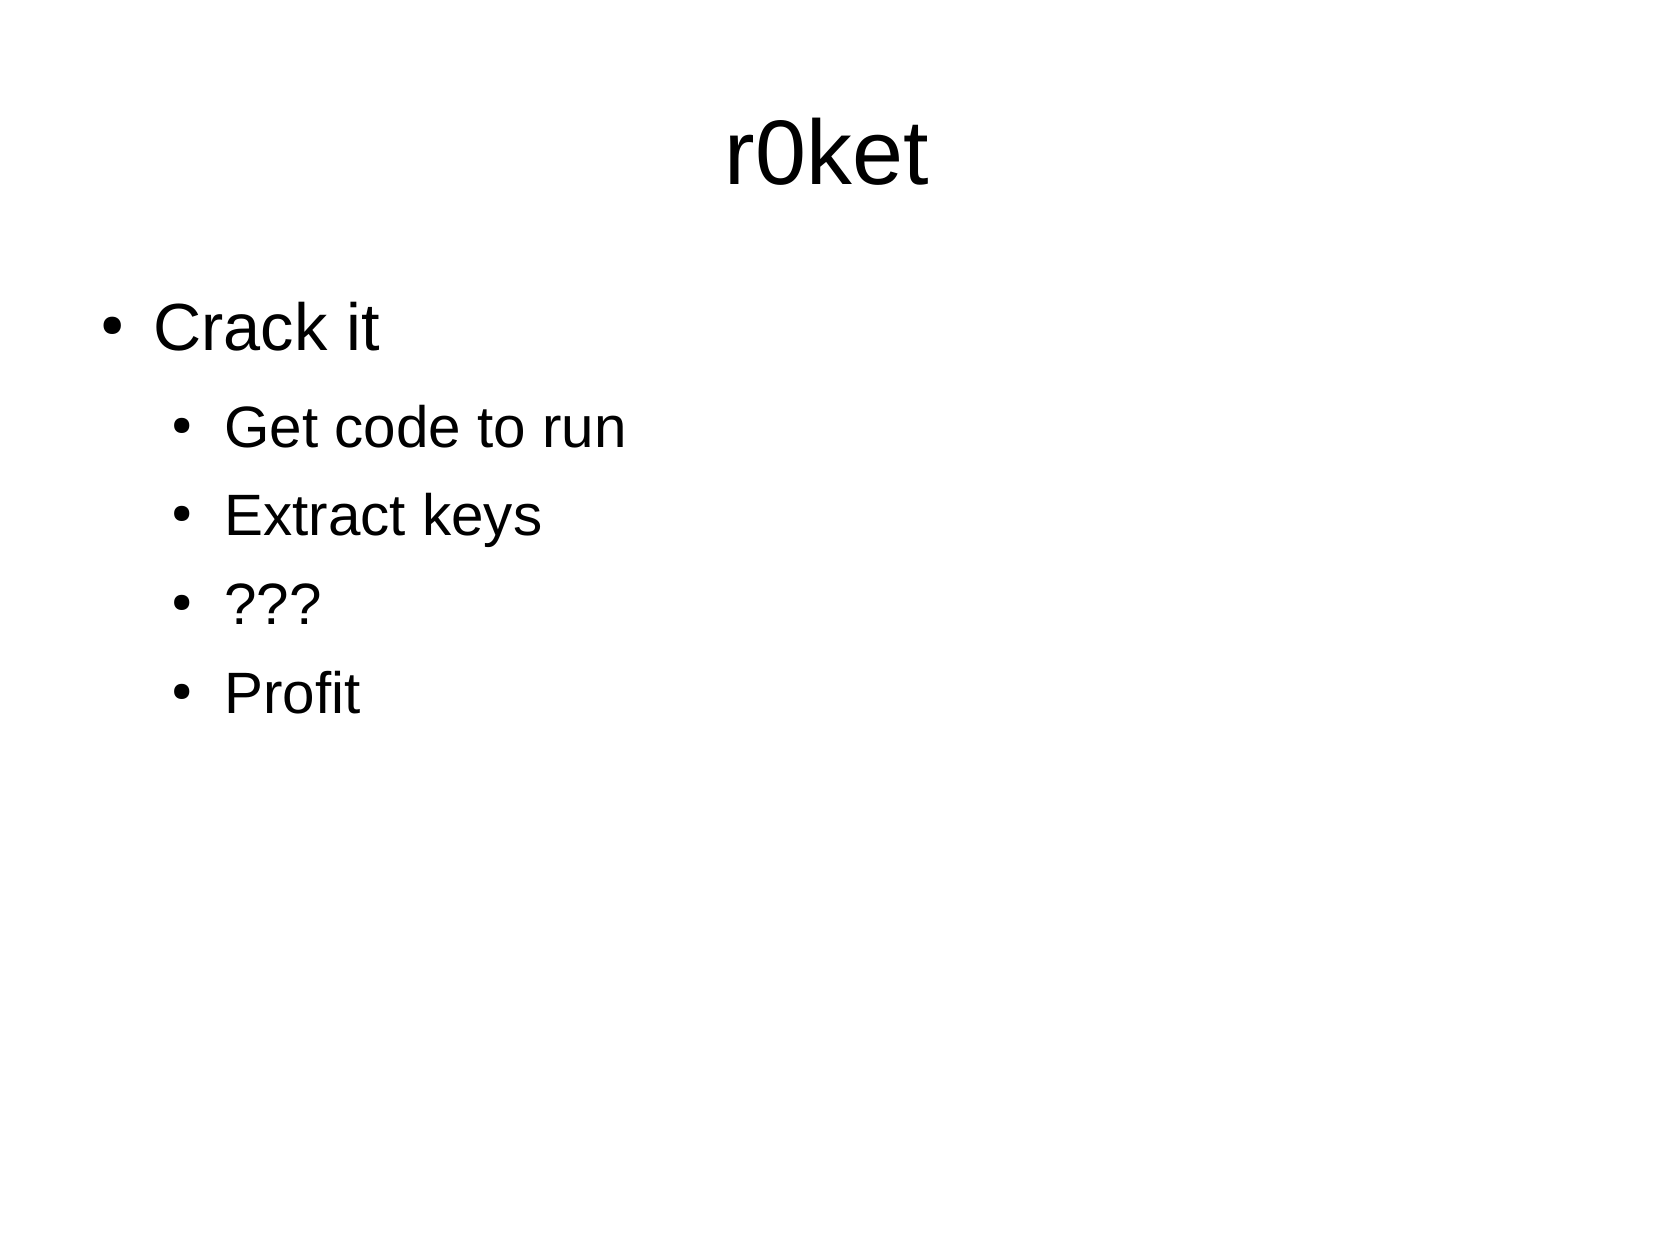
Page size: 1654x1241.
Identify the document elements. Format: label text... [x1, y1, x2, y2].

title r0ket [82, 49, 1571, 257]
list Crack it Get code to run Extract keys ??? Profit [82, 290, 1571, 1109]
